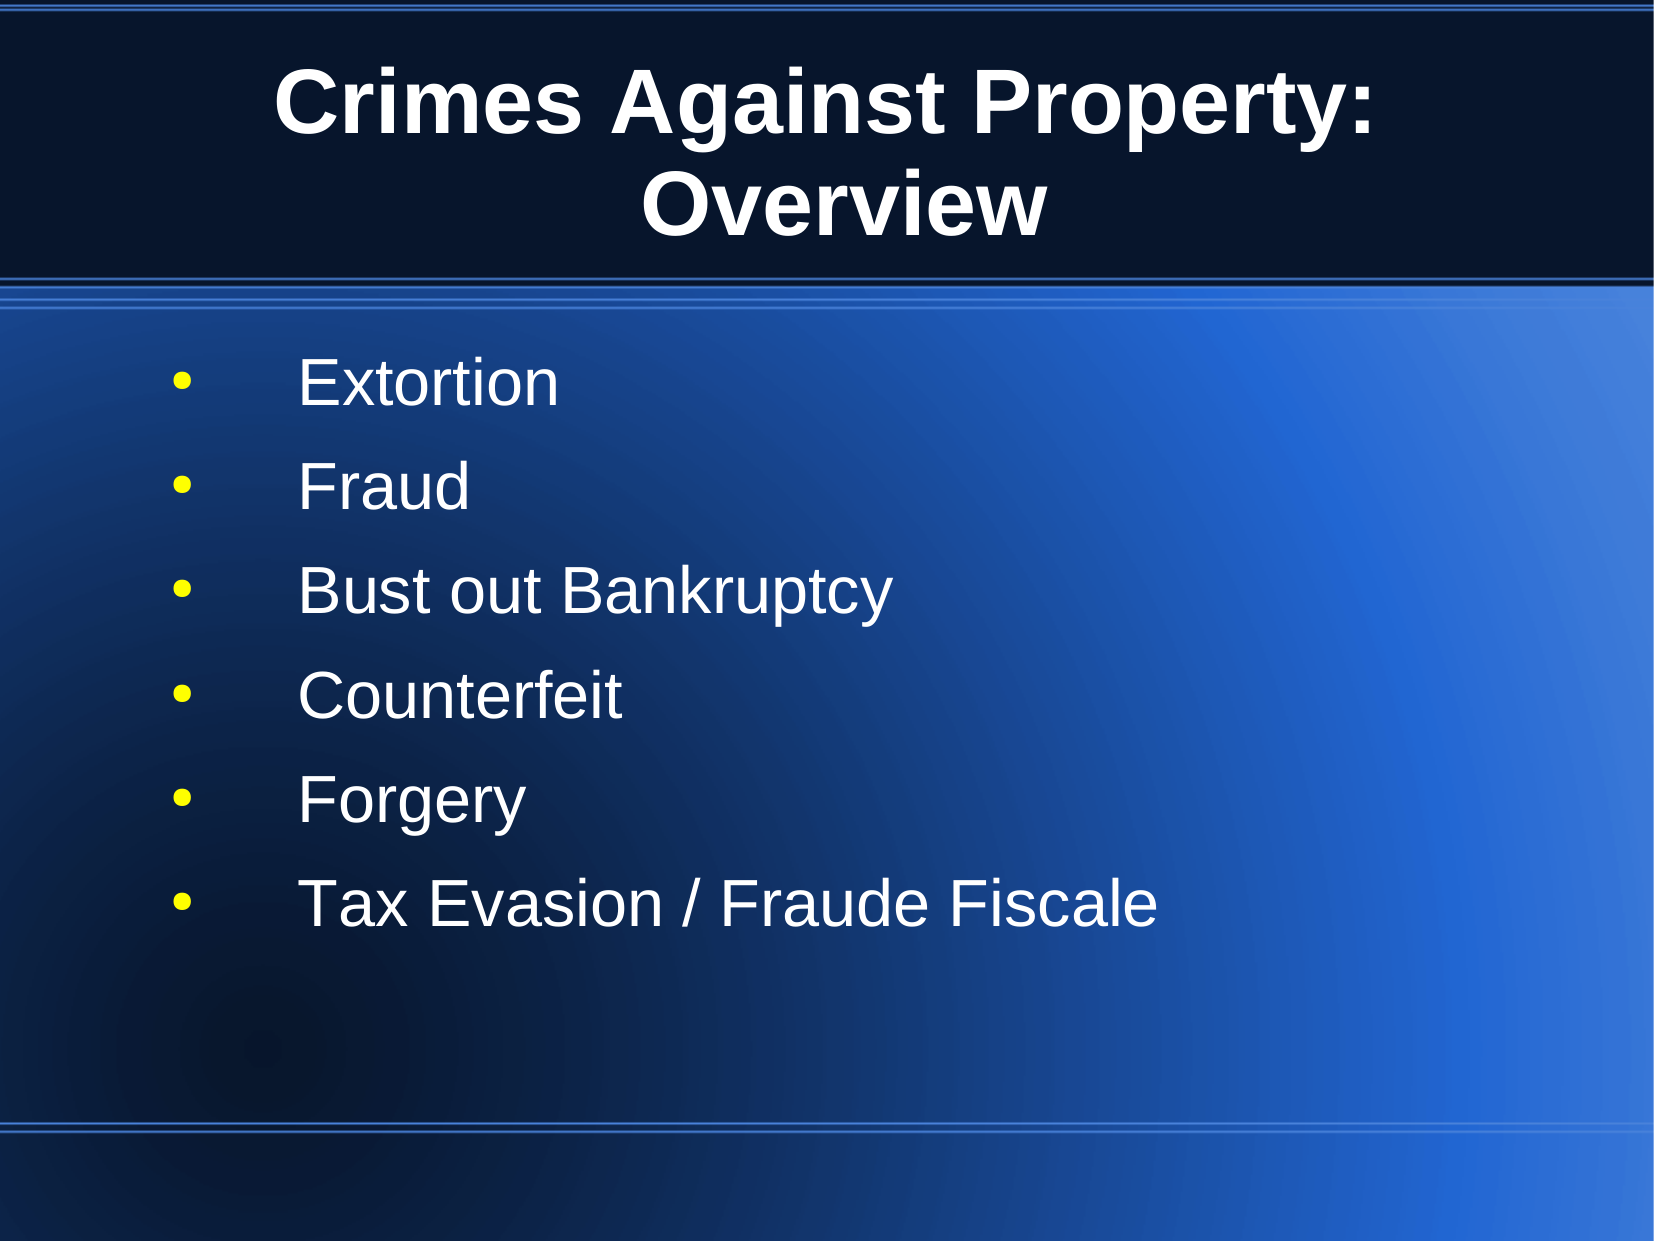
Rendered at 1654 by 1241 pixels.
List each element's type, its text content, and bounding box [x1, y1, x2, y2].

picture [0, 0, 1654, 1241]
title Crimes Against Property: Overview [82, 49, 1571, 257]
list Extortion Fraud Bust out Bankruptcy Counterfeit Forgery Tax Evasion / Fraude Fiscale [152, 344, 1534, 1127]
